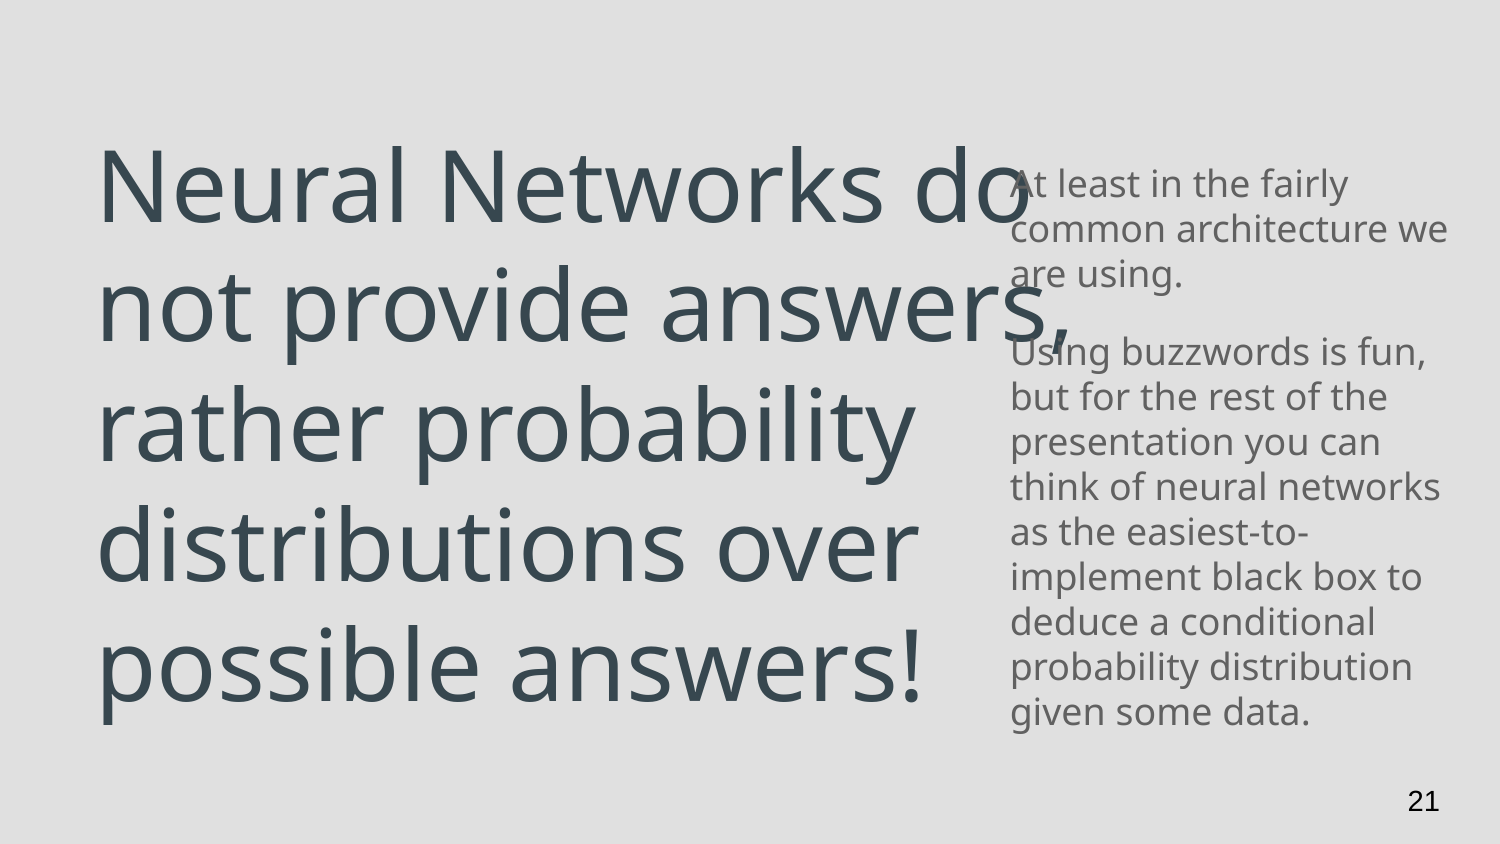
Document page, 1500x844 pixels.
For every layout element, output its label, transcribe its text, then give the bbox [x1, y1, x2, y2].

slide_number <number> [1392, 767, 1483, 833]
title Neural Networks do not provide answers, rather probability distributions over possible answers! [80, 86, 1102, 758]
list At least in the fairly common architecture we are using. Using buzzwords is fun, but for the rest of the presentation you can think of neural networks as the easiest-to-implement black box to deduce a conditional probability distribution given some data. [994, 144, 1469, 699]
